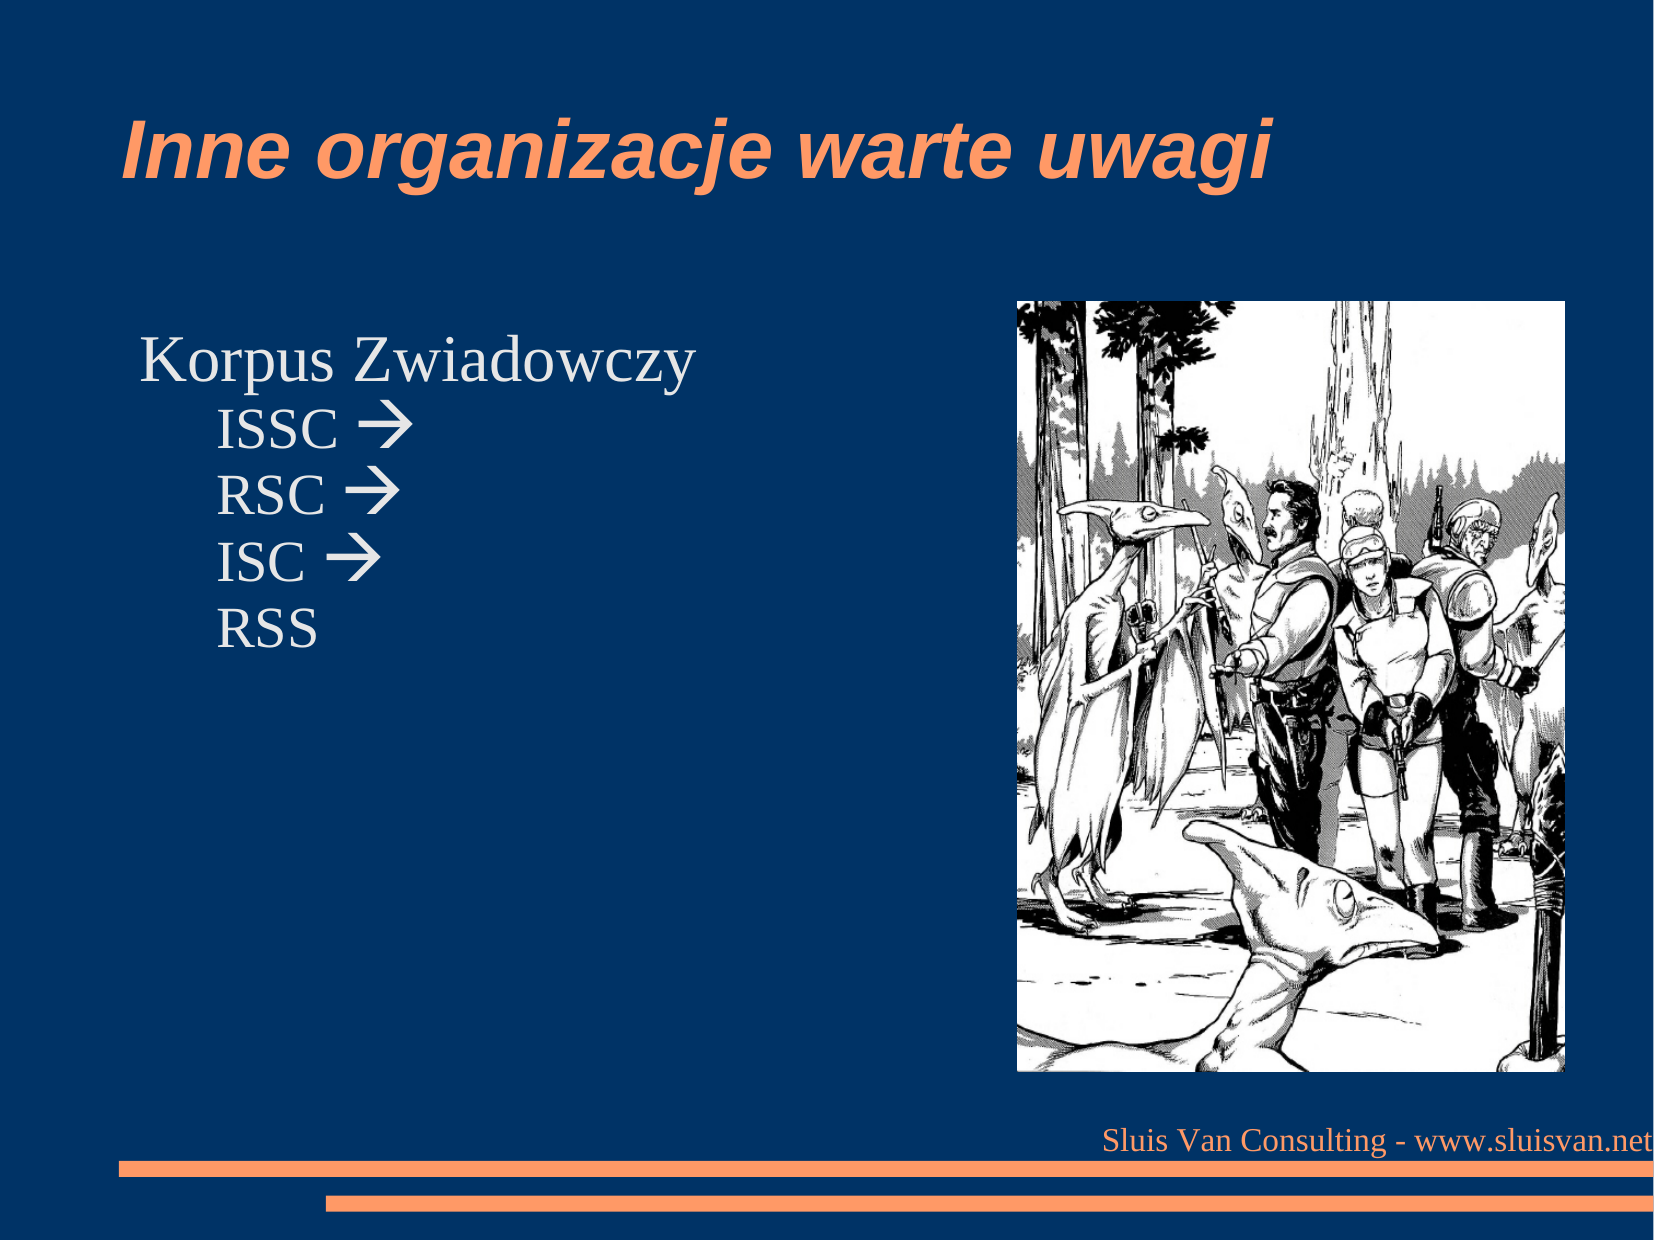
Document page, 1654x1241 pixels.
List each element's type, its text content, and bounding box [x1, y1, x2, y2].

picture [1017, 301, 1565, 1072]
list Korpus Zwiadowczy ISSC  RSC  ISC  RSS [121, 322, 824, 1133]
title Inne organizacje warte uwagi [121, 46, 1534, 254]
